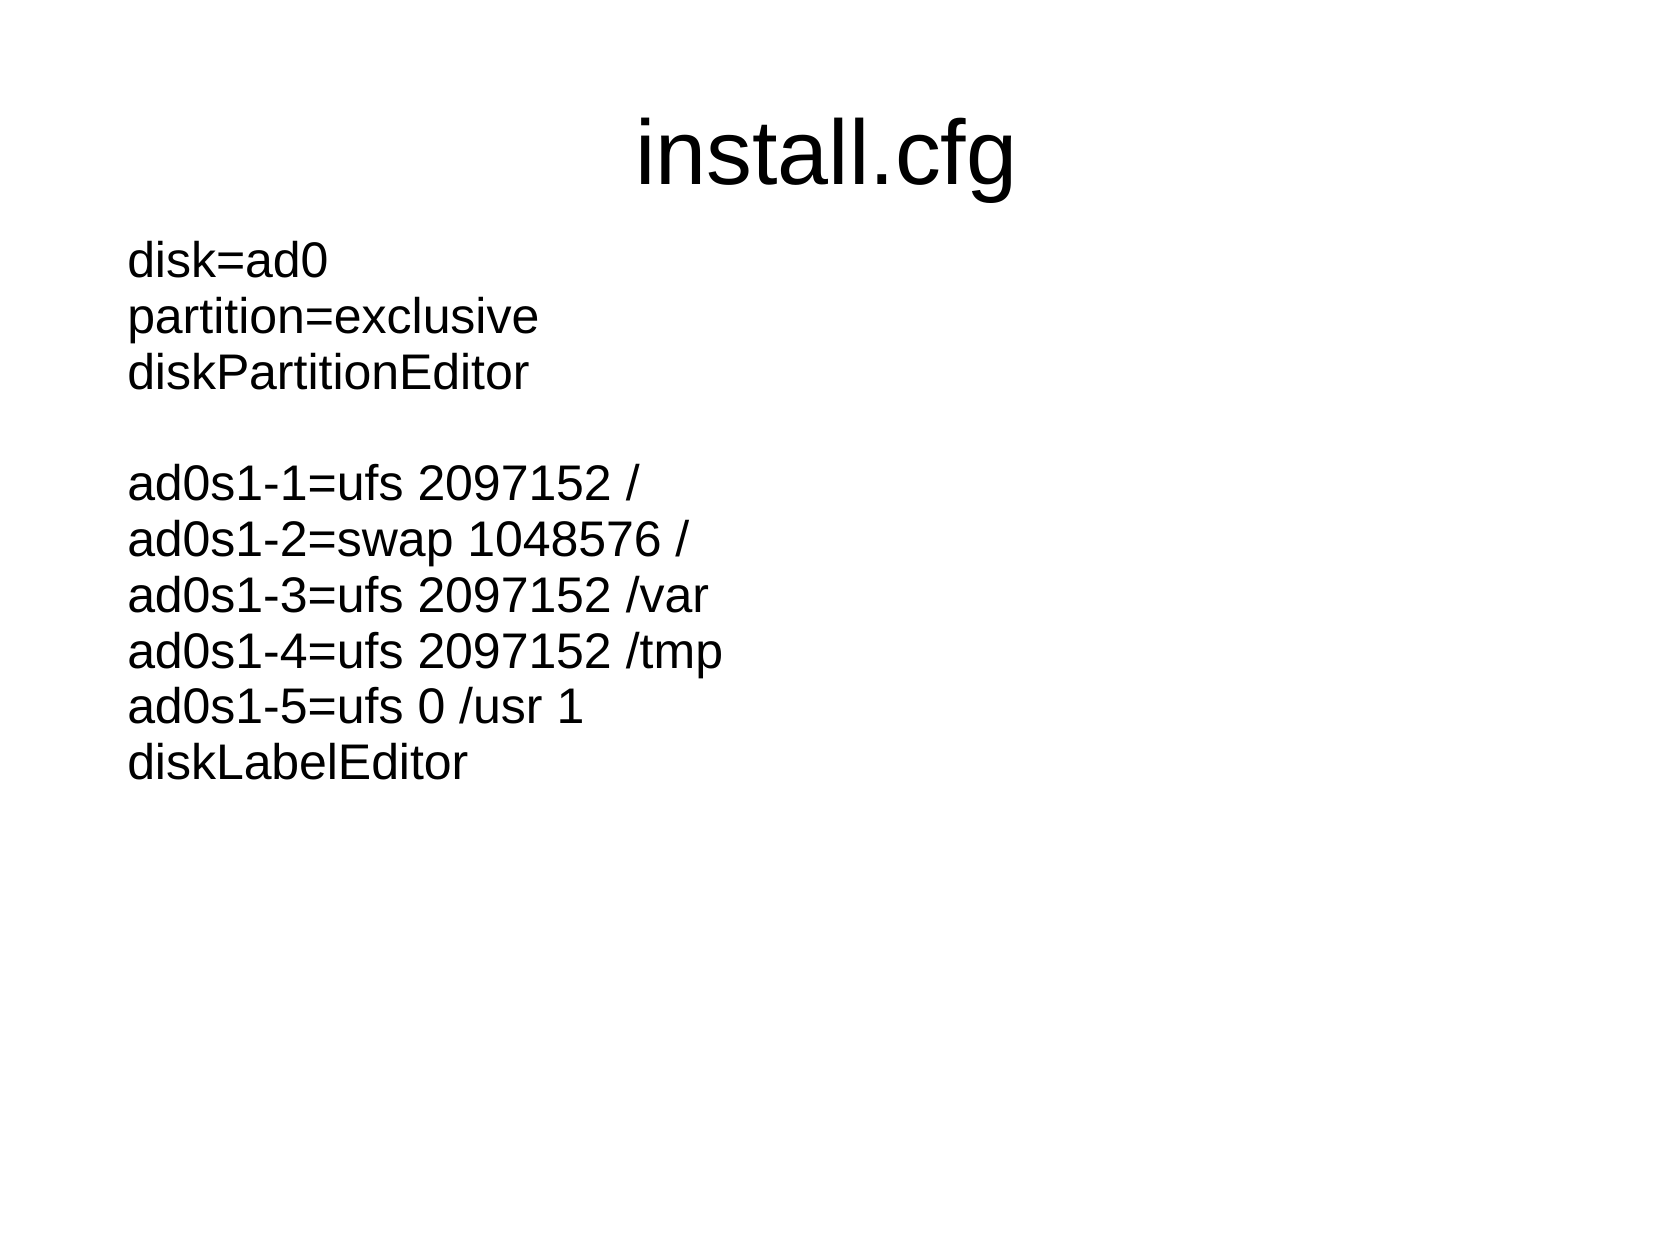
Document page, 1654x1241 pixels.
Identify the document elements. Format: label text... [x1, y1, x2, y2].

table_header disk=ad0 partition=exclusive diskPartitionEditor ad0s1-1=ufs 2097152 / ad0s1-2=swap 1048576 / ad0s1-3=ufs 2097152 /var ad0s1-4=ufs 2097152 /tmp ad0s1-5=ufs 0 /usr 1 diskLabelEditor [113, 225, 1541, 1207]
title install.cfg [82, 56, 1571, 250]
